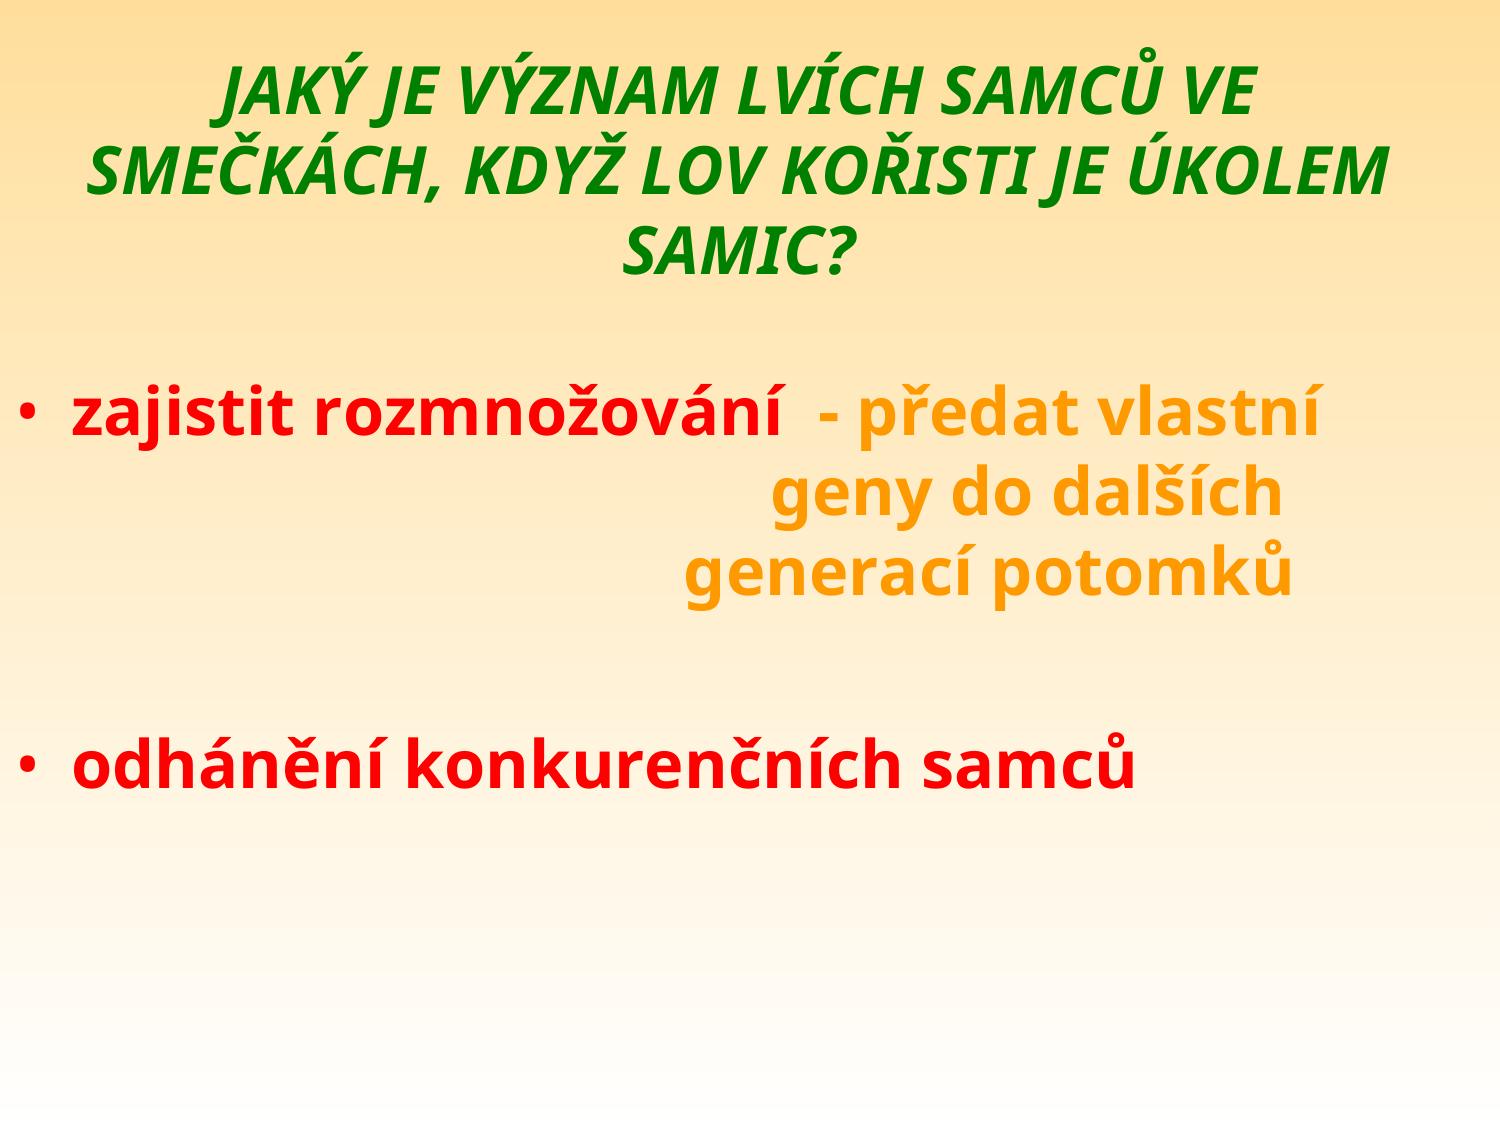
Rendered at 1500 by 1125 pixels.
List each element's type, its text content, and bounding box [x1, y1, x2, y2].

title JAKÝ JE VÝZNAM LVÍCH SAMCŮ VE SMEČKÁCH, KDYŽ LOV KOŘISTI JE ÚKOLEM SAMIC? [53, 40, 1426, 296]
list zajistit rozmnožování - předat vlastní geny do dalších generací potomků odhánění konkurenčních samců [0, 361, 1500, 918]
